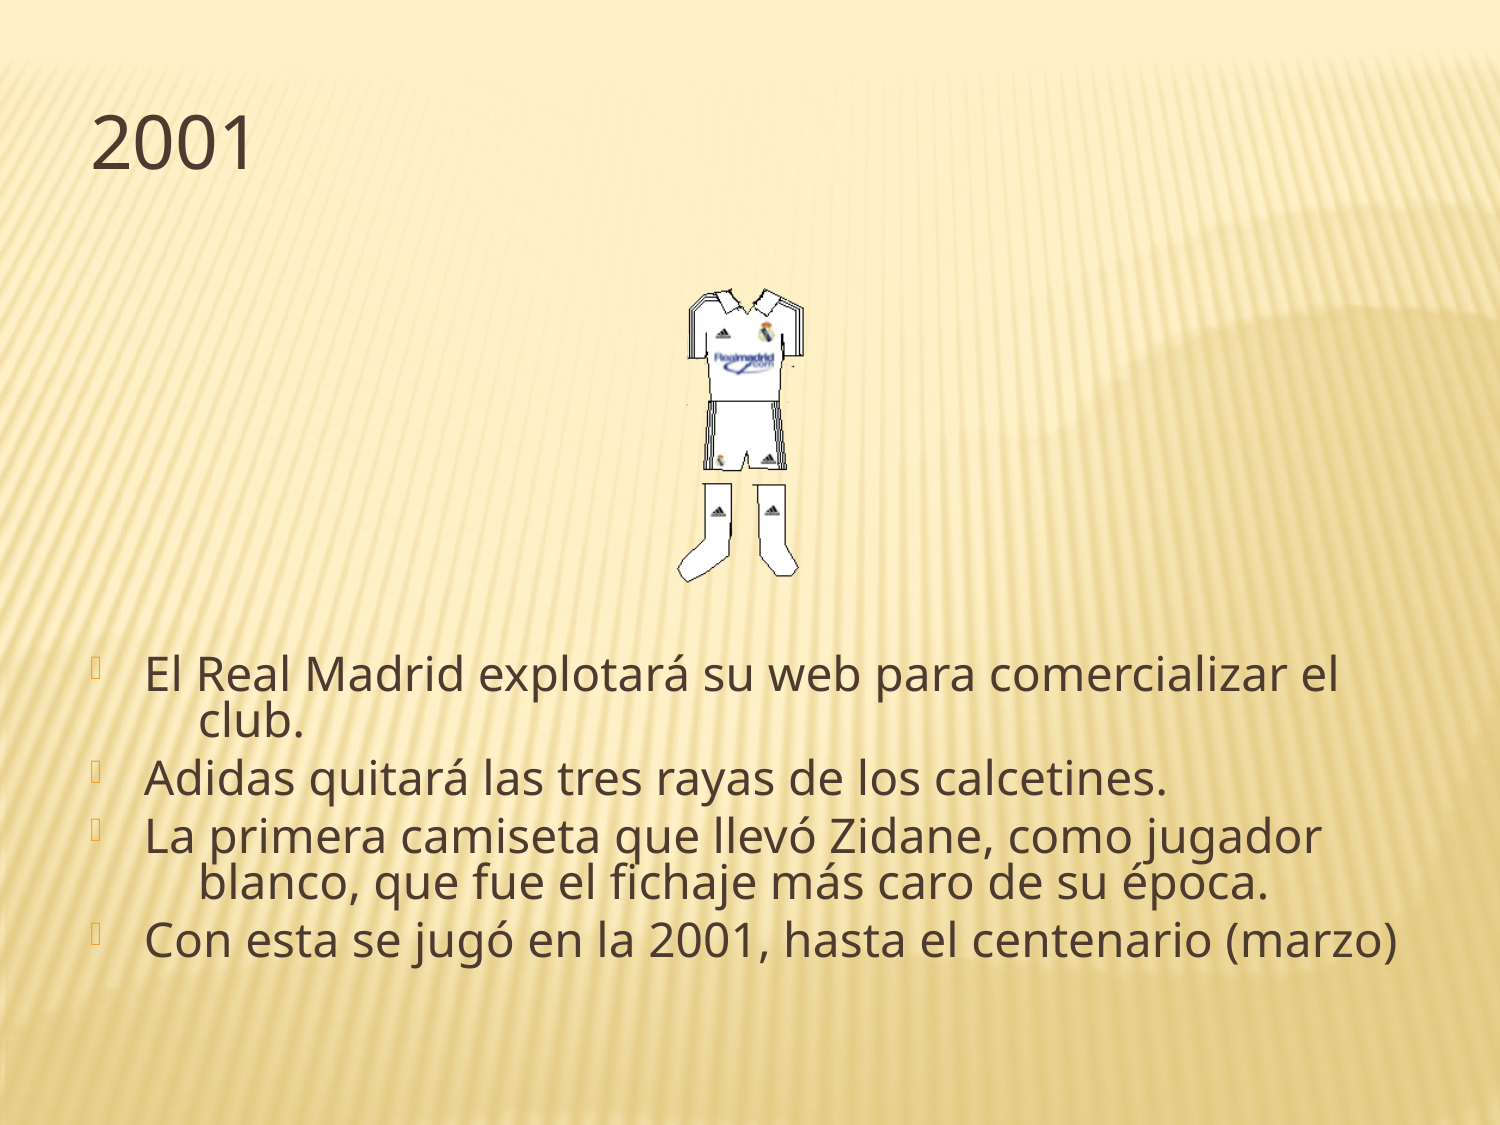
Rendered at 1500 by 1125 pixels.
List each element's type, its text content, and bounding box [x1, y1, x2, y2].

picture [652, 262, 848, 622]
title 2001 [75, 45, 1426, 234]
list El Real Madrid explotará su web para comercializar el club. Adidas quitará las tres rayas de los calcetines. La primera camiseta que llevó Zidane, como jugador blanco, que fue el fichaje más caro de su época. Con esta se jugó en la 2001, hasta el centenario (marzo) [75, 646, 1426, 1013]
